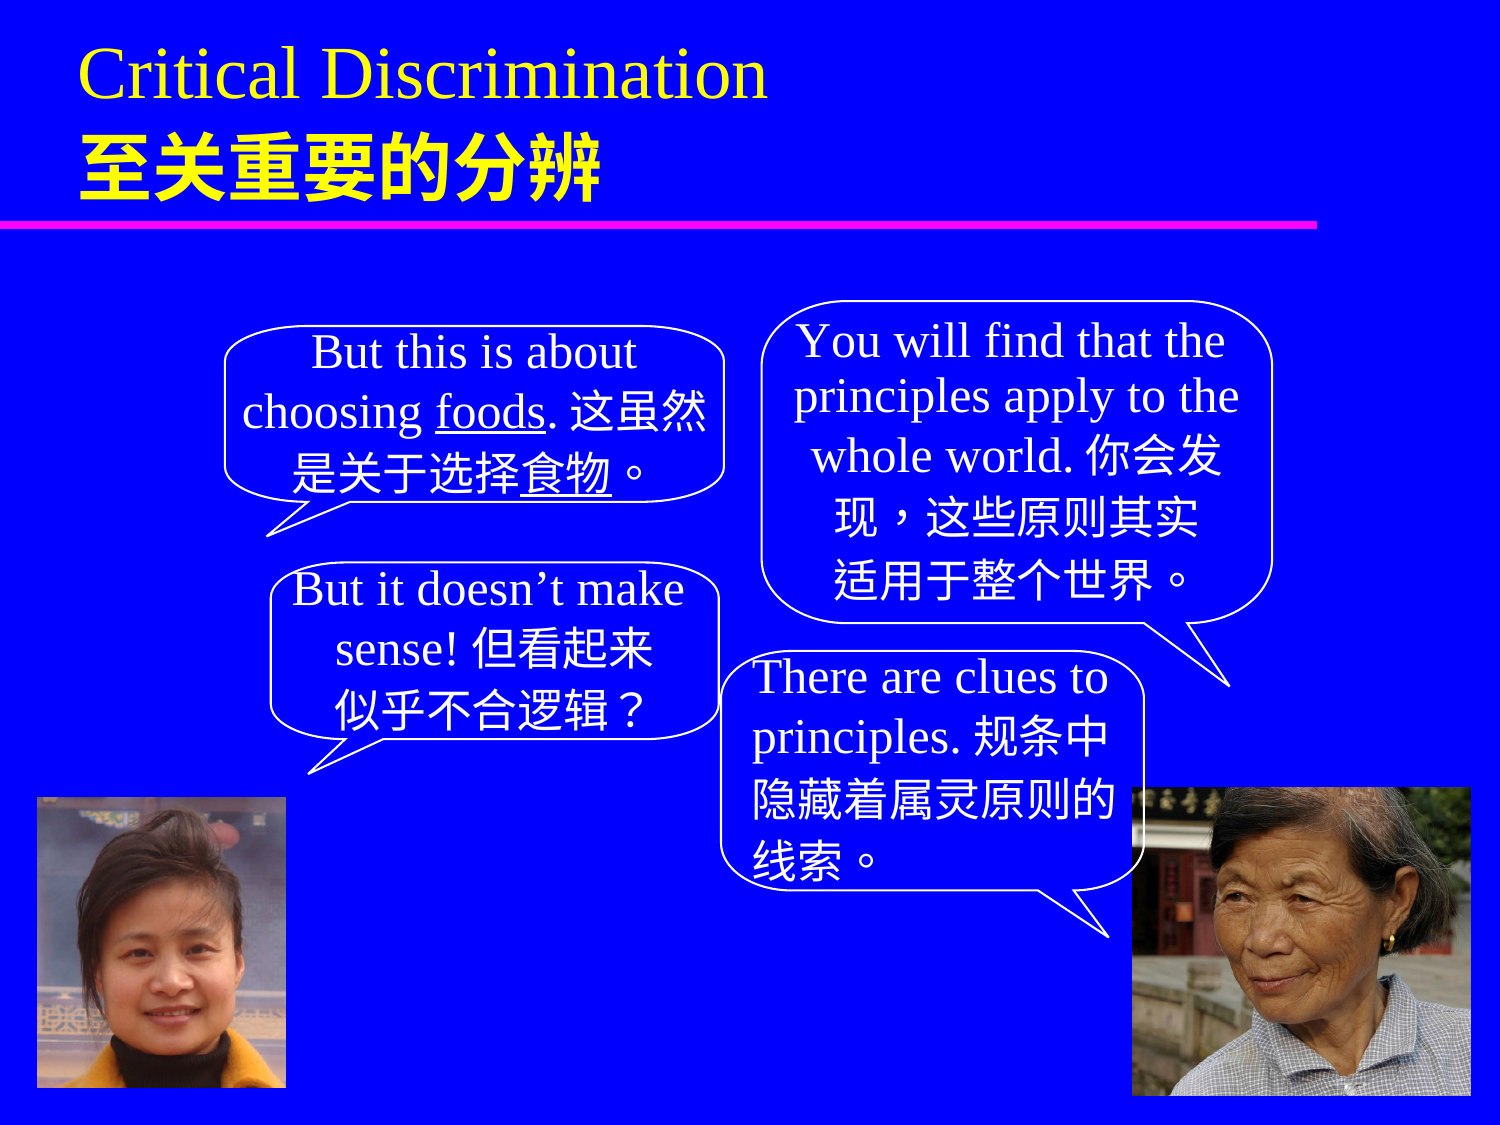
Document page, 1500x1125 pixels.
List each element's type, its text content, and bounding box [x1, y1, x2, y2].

text_box But this is about choosing foods.这虽然 是关于选择食物。 [224, 325, 724, 537]
title Critical Discrimination 至关重要的分辨 [62, 39, 1338, 225]
picture [37, 797, 286, 1088]
text_box There are clues to principles.规条中 隐藏着属灵原则的 线索。 [721, 650, 1144, 938]
picture [1132, 787, 1471, 1096]
text_box But it doesn’t make sense!但看起来 似乎不合逻辑？ [270, 562, 719, 774]
text_box You will find that the principles apply to the whole world.你会发 现，这些原则其实 适用于整个世界。 [761, 301, 1273, 687]
